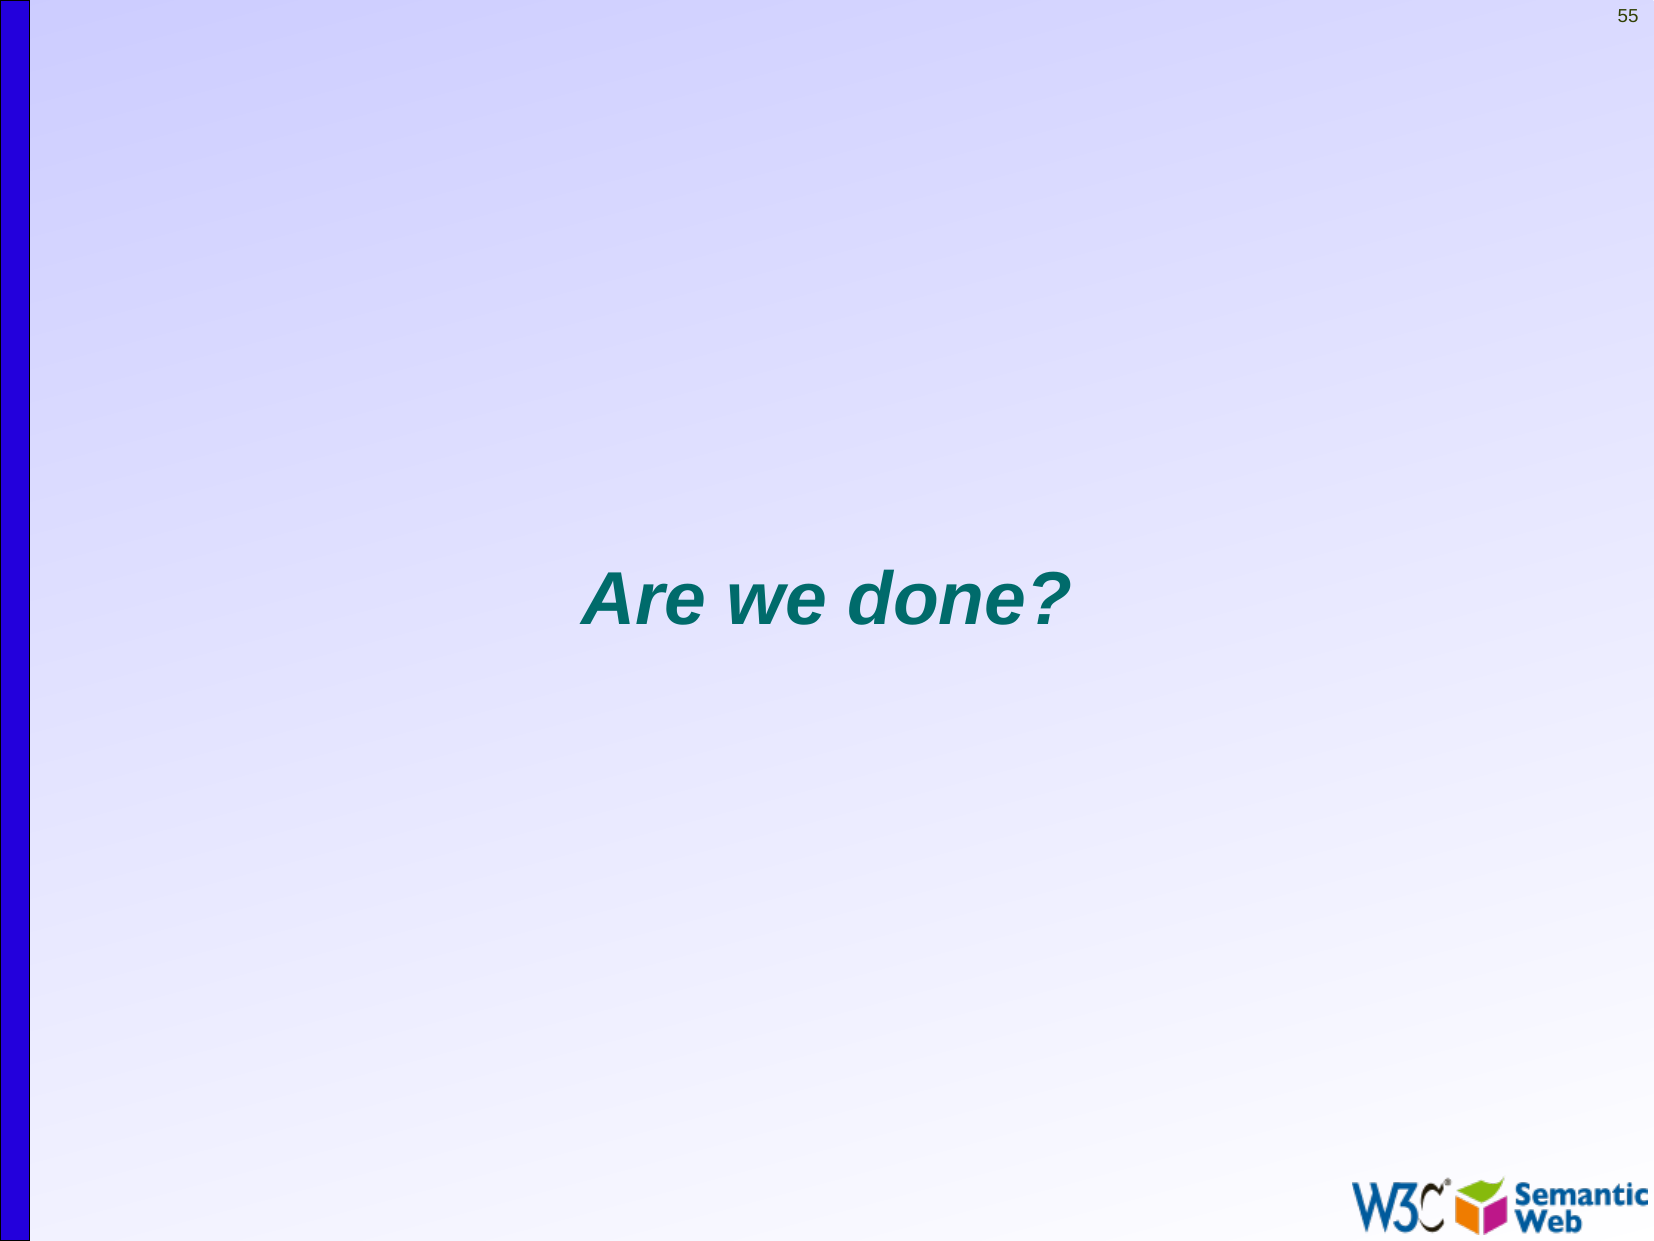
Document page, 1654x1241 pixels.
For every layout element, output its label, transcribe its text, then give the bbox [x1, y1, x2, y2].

picture [1352, 1175, 1648, 1235]
title Are we done? [0, 544, 1654, 649]
